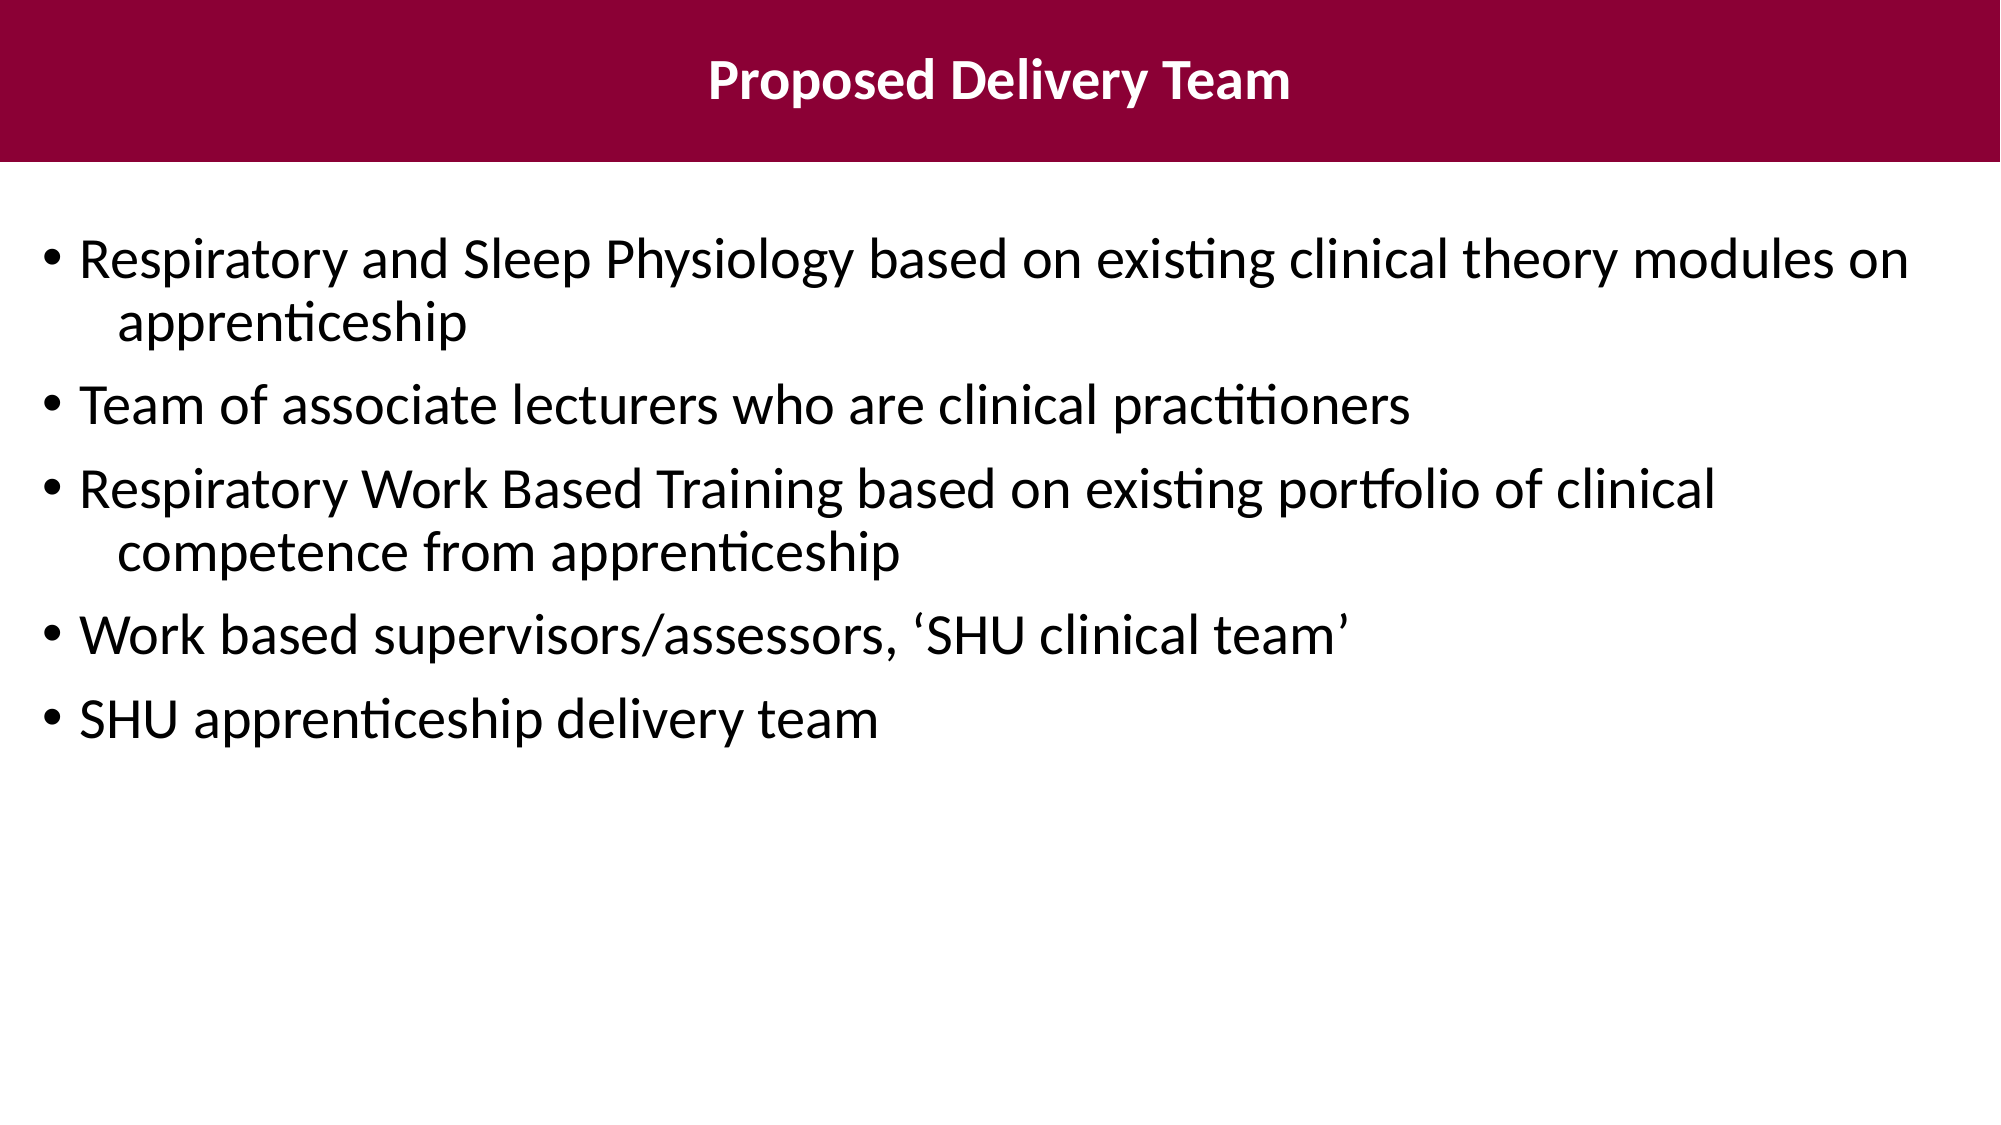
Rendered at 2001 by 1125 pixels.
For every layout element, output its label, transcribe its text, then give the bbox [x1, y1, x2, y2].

list Respiratory and Sleep Physiology based on existing clinical theory modules on apprenticeship Team of associate lecturers who are clinical practitioners Respiratory Work Based Training based on existing portfolio of clinical competence from apprenticeship Work based supervisors/assessors, ‘SHU clinical team’ SHU apprenticeship delivery team [26, 220, 1970, 1051]
text_box Proposed Delivery Team [0, 0, 2000, 162]
